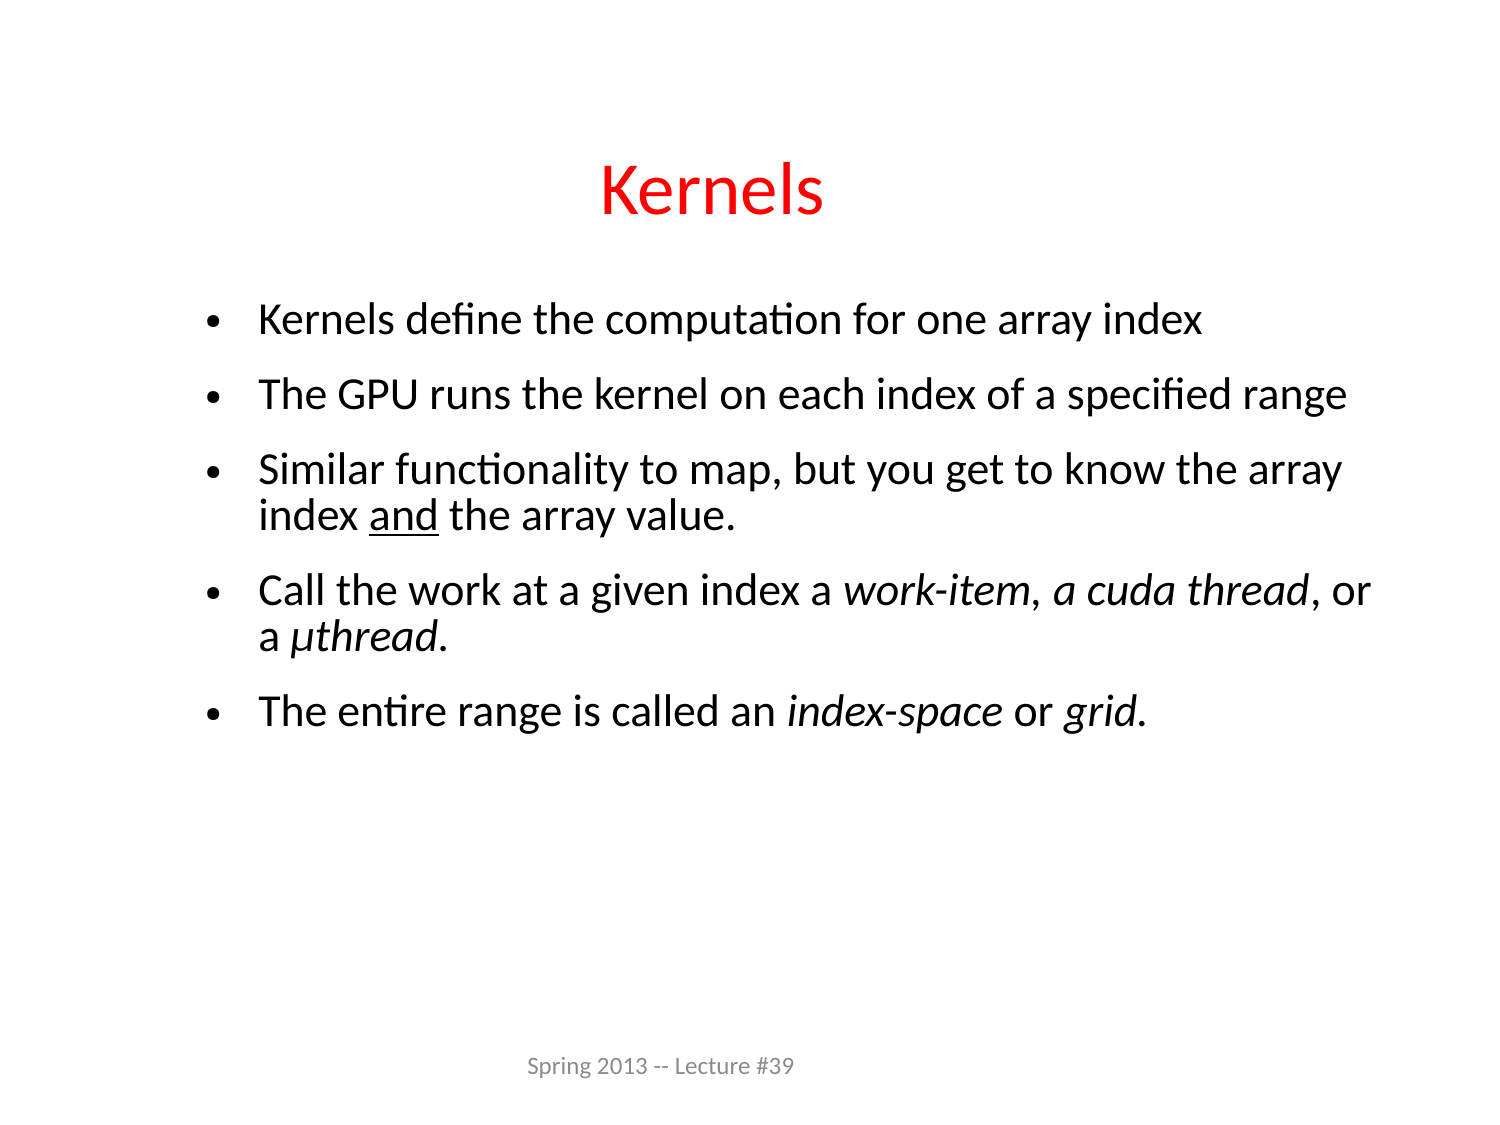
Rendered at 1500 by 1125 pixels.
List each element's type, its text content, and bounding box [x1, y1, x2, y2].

title Kernels [75, 75, 1351, 317]
list Kernels define the computation for one array index The GPU runs the kernel on each index of a specified range Similar functionality to map, but you get to know the array index and the array value. Call the work at a given index a work-item, a cuda thread, or a µthread. The entire range is called an index-space or grid. [187, 299, 1388, 976]
